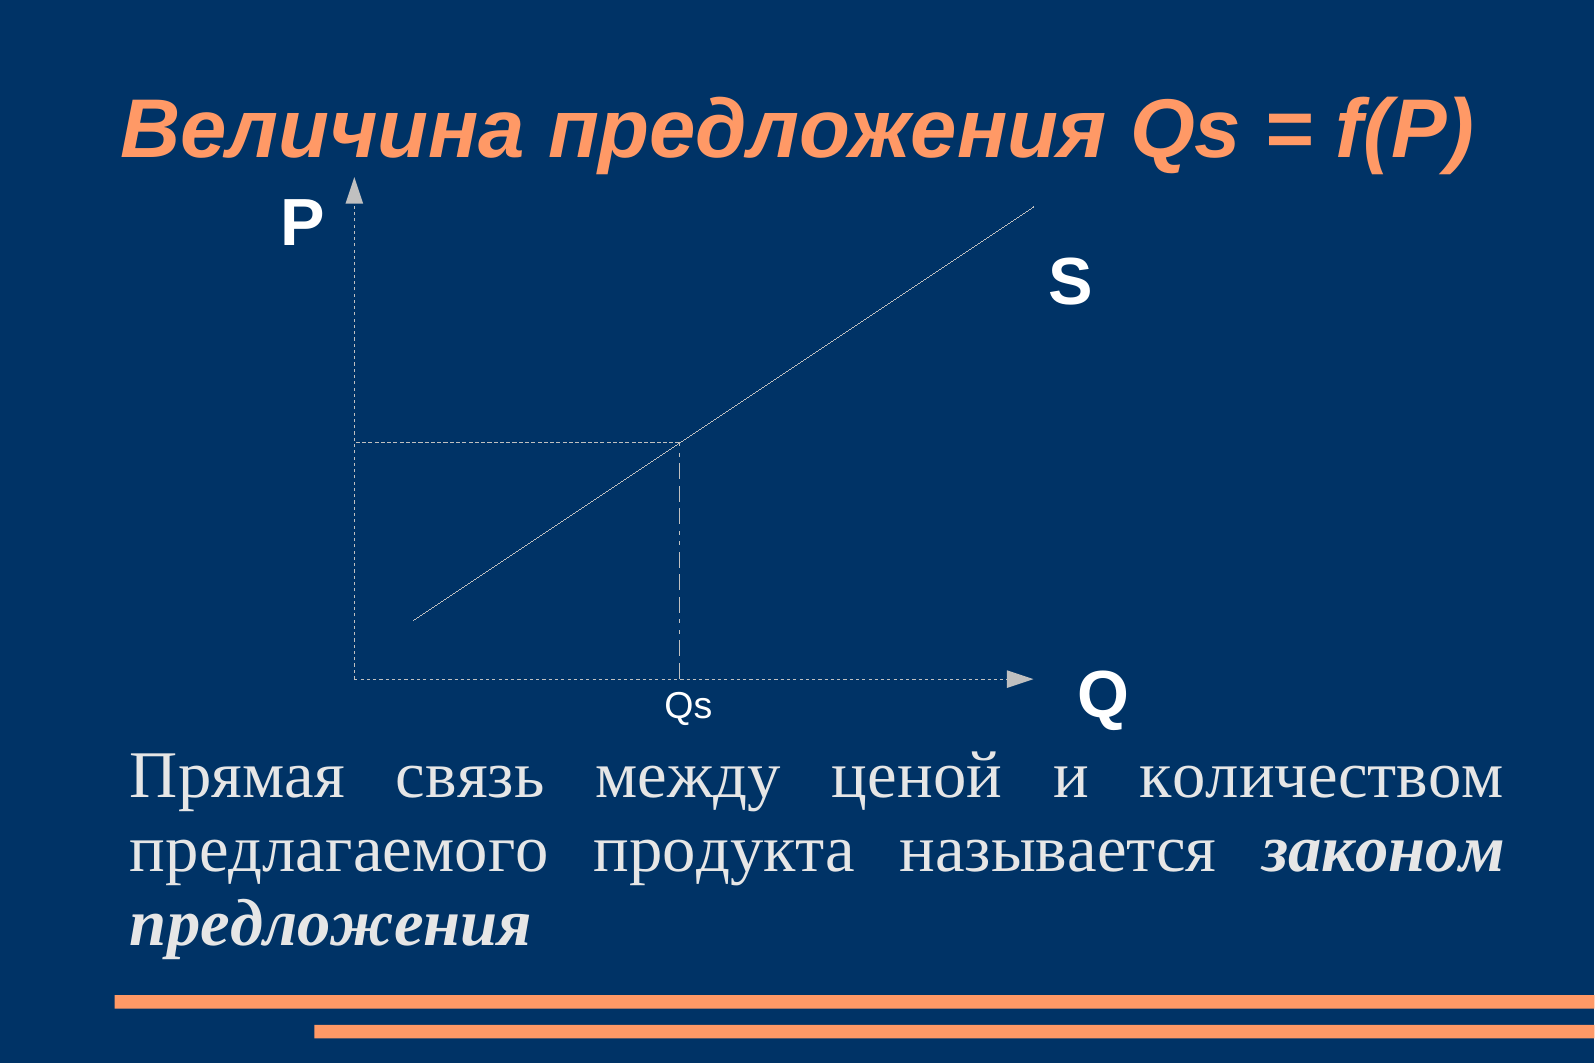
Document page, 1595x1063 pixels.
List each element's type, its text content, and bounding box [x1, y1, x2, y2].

text_box P [265, 177, 384, 267]
text_box Qs [649, 676, 798, 734]
title Величина предложения Qs = f(P) [117, 47, 1479, 210]
text_box S [1033, 236, 1152, 326]
list Прямая связь между ценой и количеством предлагаемого продукта называется законом предложения [59, 738, 1506, 975]
text_box Q [1062, 649, 1182, 740]
